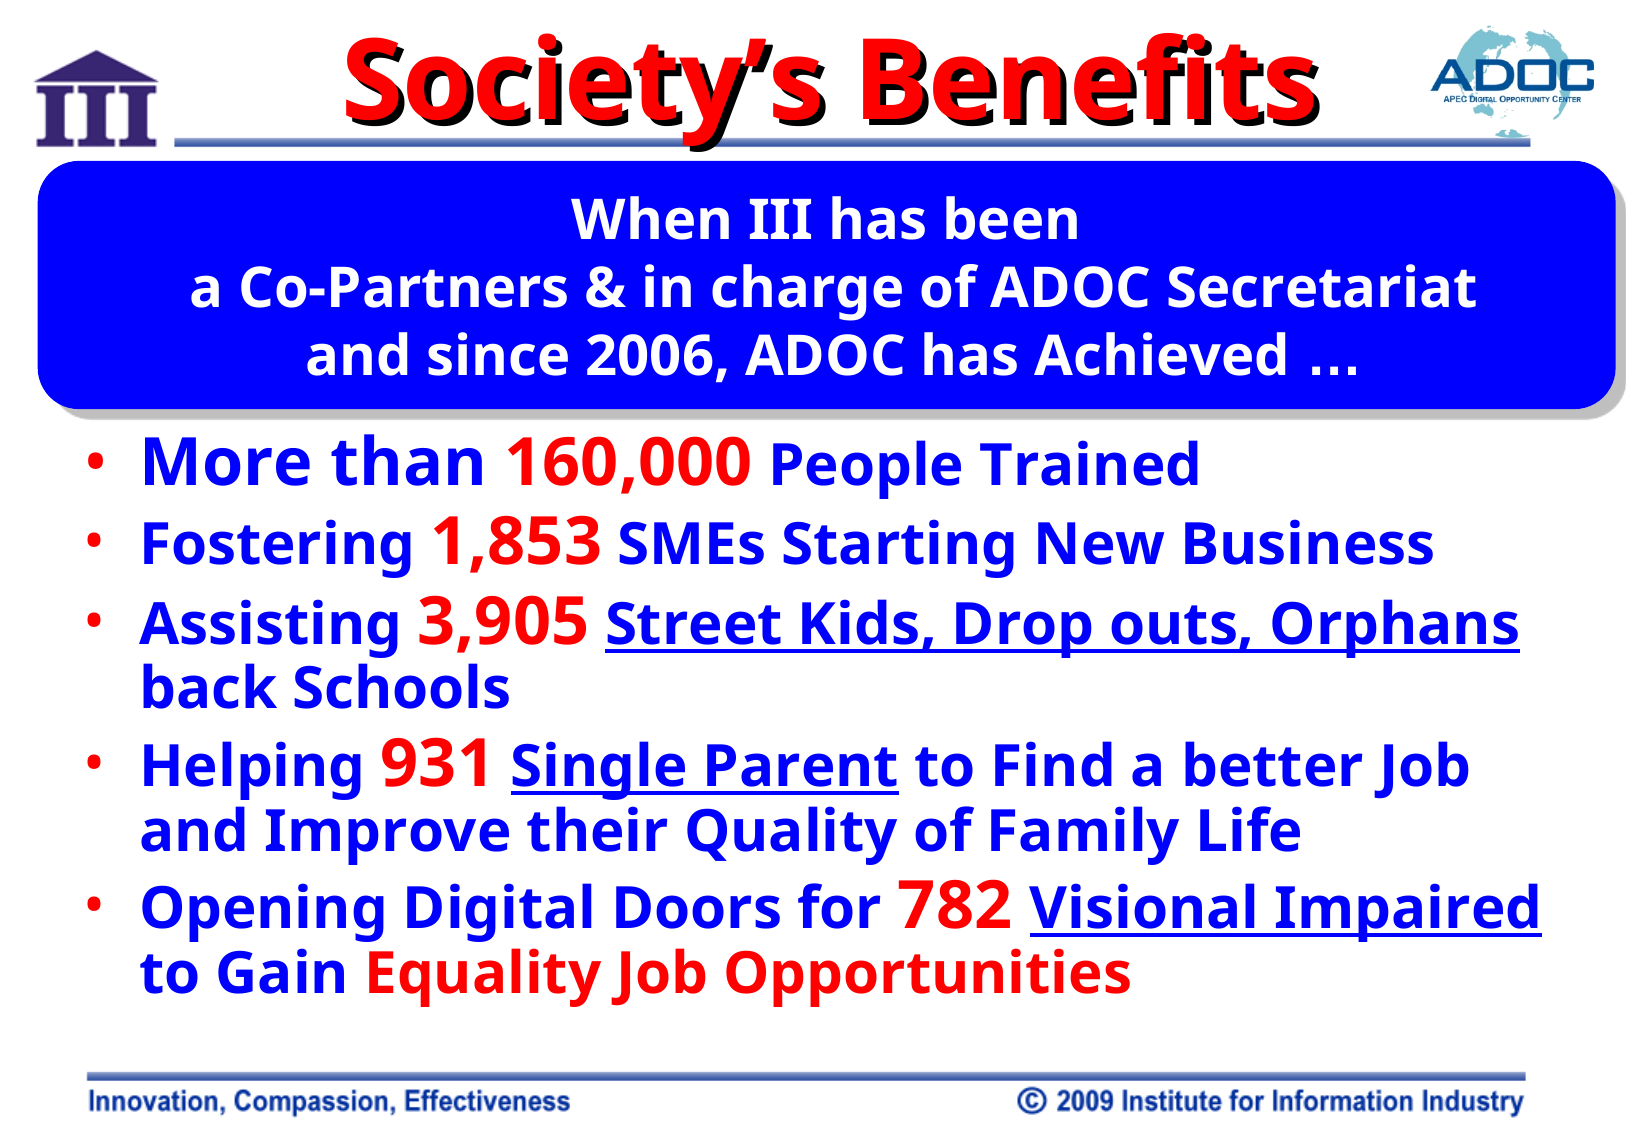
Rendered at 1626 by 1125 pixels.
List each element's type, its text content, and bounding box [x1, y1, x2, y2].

title Society’s Benefits [103, 0, 1567, 149]
picture [0, 0, 1626, 1125]
text_box When III has been a Co-Partners & in charge of ADOC Secretariat and since 2006, ADOC has Achieved … [37, 160, 1616, 410]
list More than 160,000 People Trained Fostering 1,853 SMEs Starting New Business Assisting 3,905 Street Kids, Drop outs, Orphans back Schools Helping 931 Single Parent to Find a better Job and Improve their Quality of Family Life Opening Digital Doors for 782 Visional Impaired to Gain Equality Job Opportunities [68, 420, 1593, 1035]
